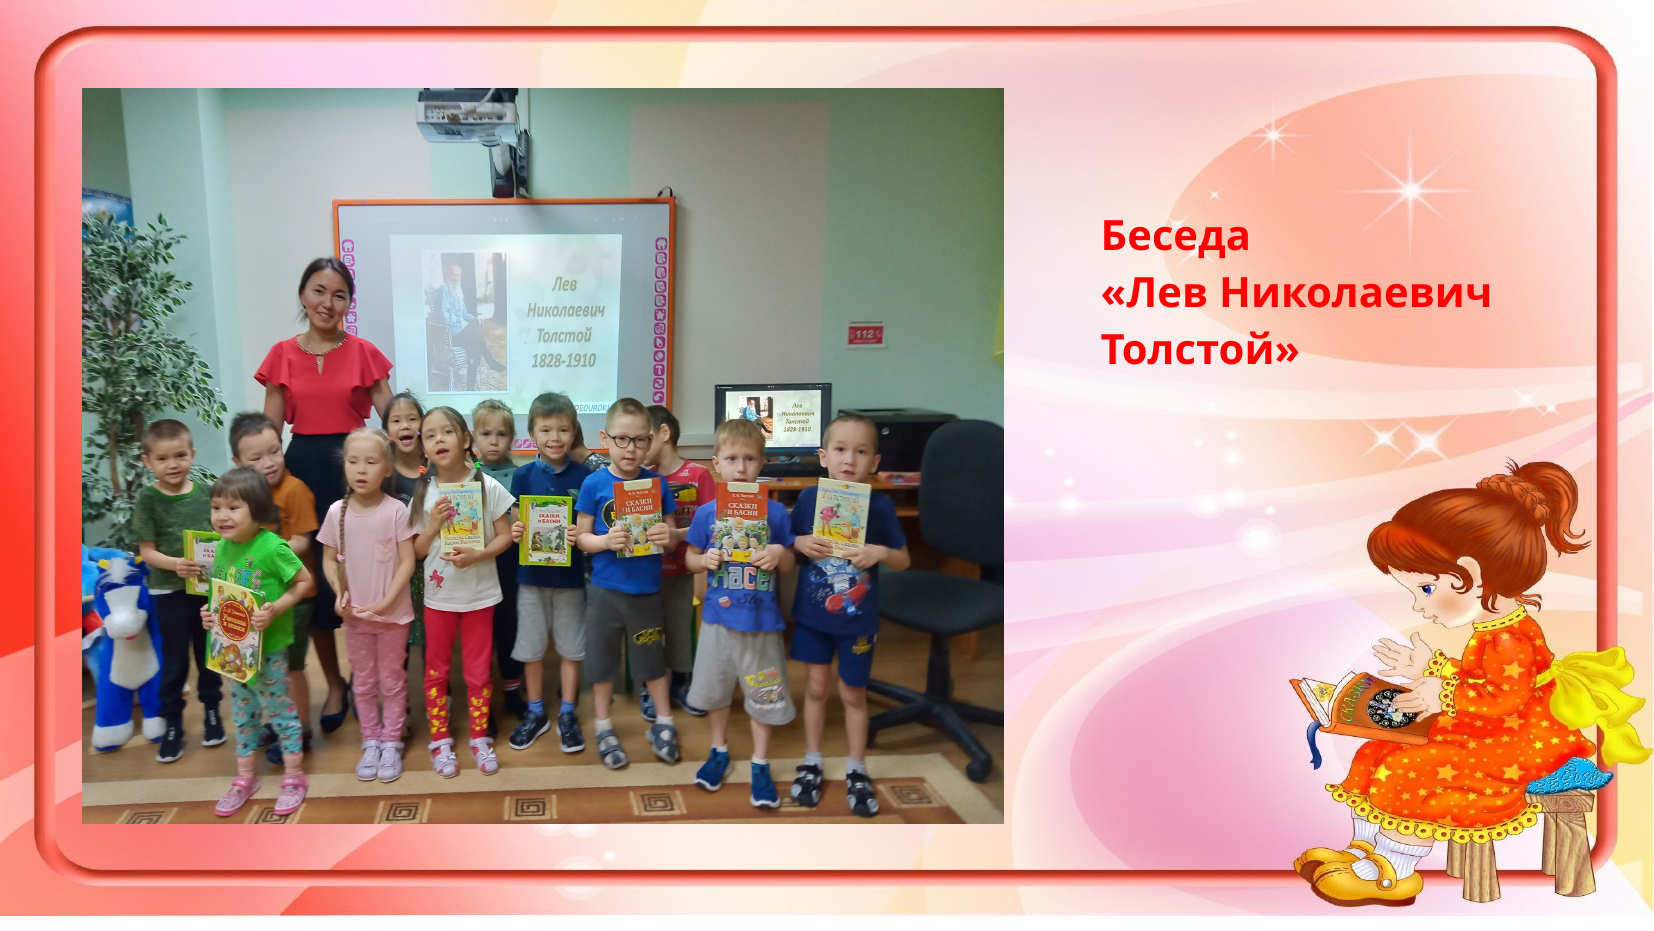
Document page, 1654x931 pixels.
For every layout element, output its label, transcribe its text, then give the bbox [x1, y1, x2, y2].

picture [0, 0, 1654, 916]
text_box Беседа «Лев Николаевич Толстой» [1085, 198, 1536, 384]
